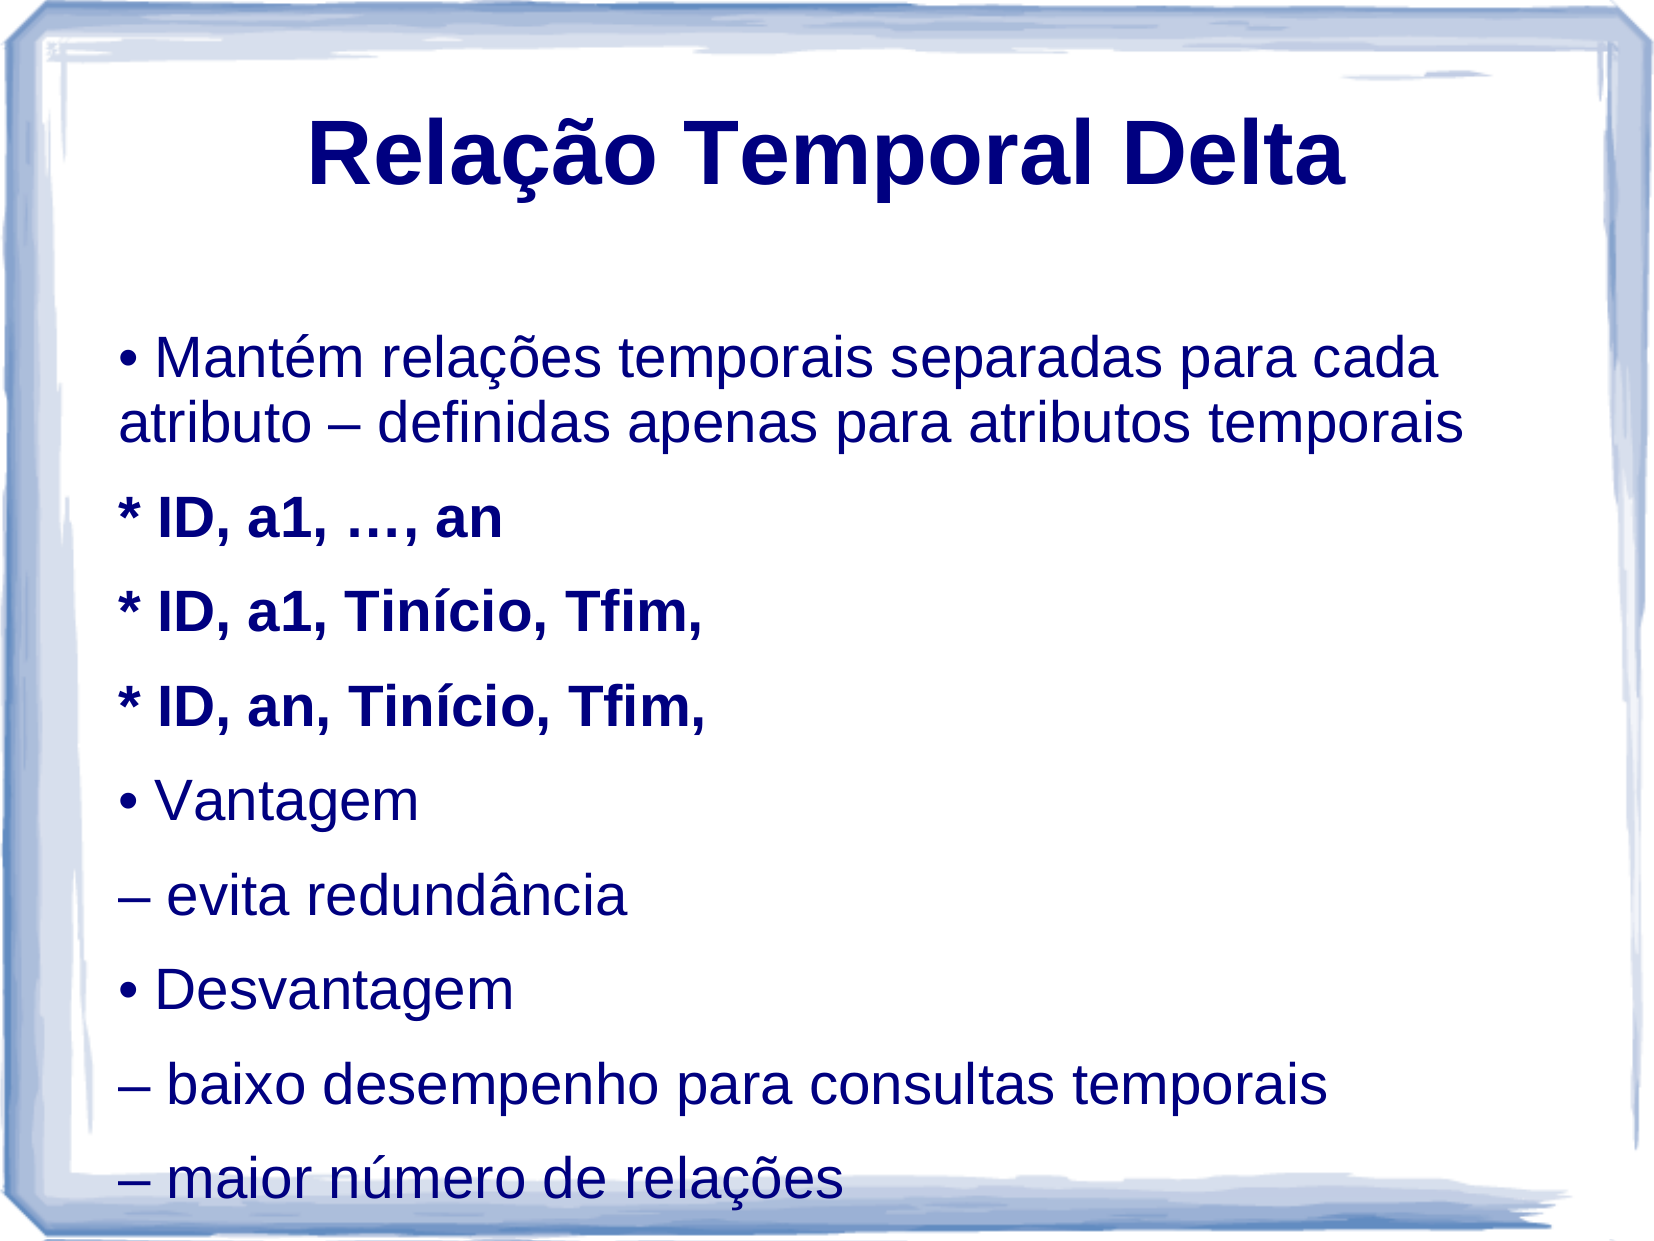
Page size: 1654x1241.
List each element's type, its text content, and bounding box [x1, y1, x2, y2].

picture [0, 0, 1654, 1241]
list • Mantém relações temporais separadas para cada atributo – definidas apenas para atributos temporais * ID, a1, …, an * ID, a1, Tinício, Tfim, * ID, an, Tinício, Tfim, • Vantagem – evita redundância • Desvantagem – baixo desempenho para consultas temporais – maior número de relações [118, 324, 1571, 1215]
title Relação Temporal Delta [82, 49, 1571, 257]
